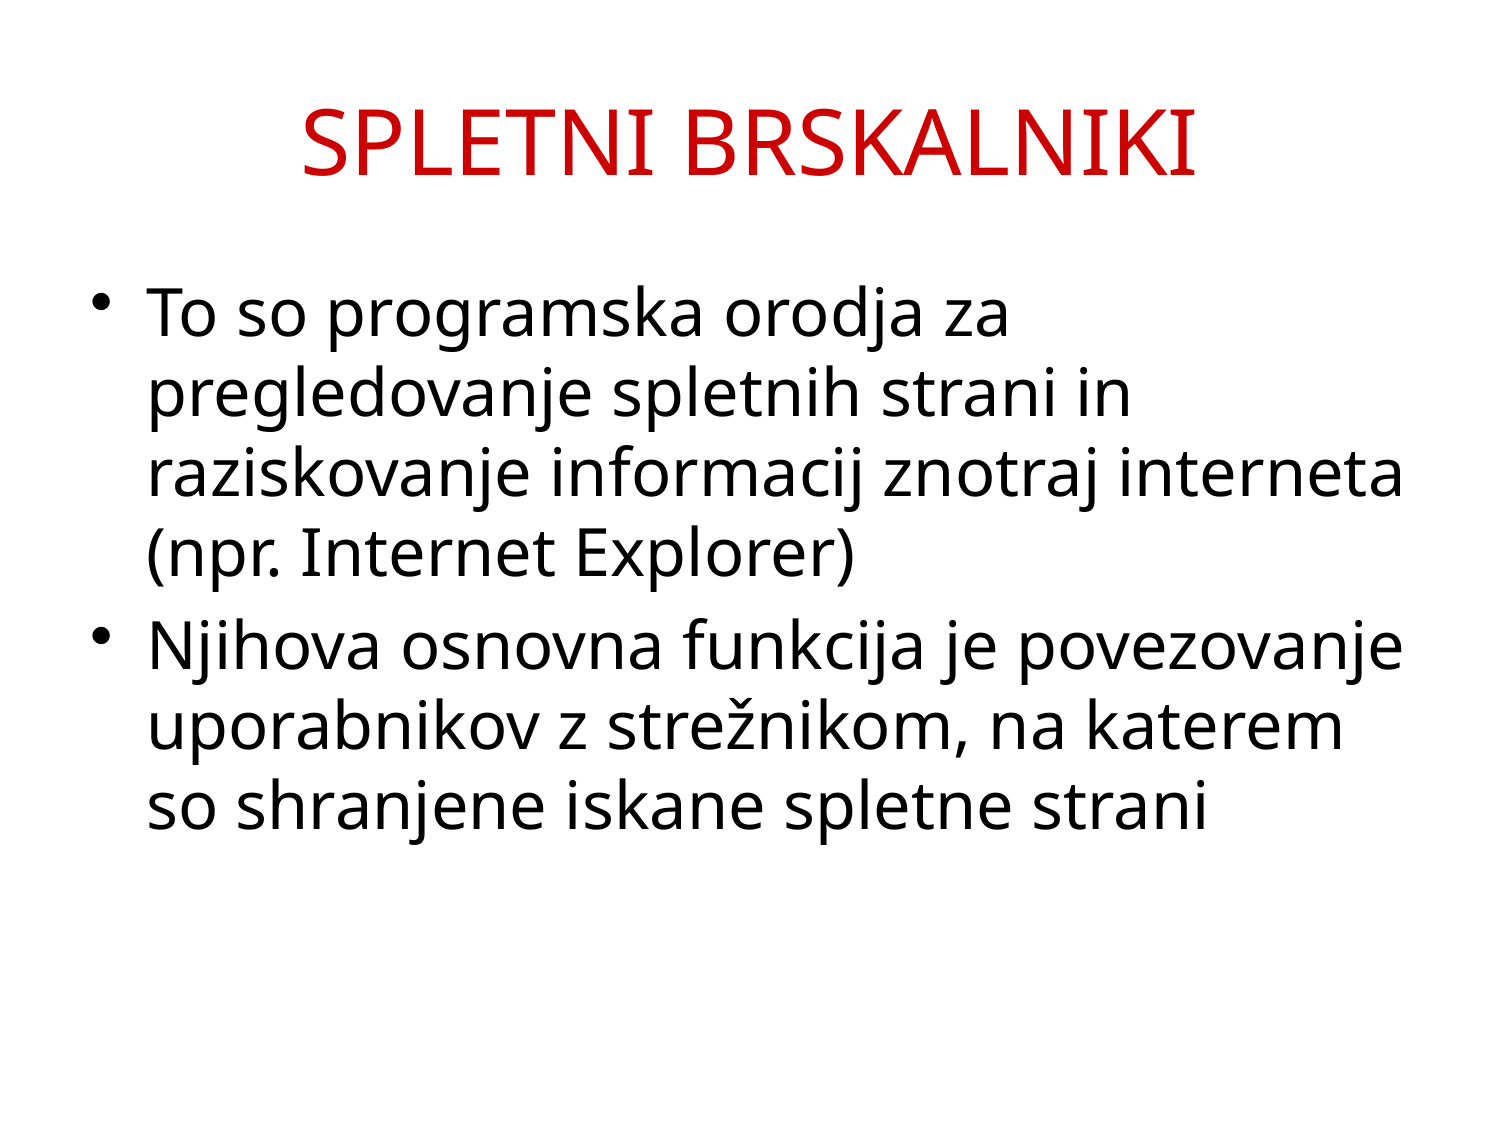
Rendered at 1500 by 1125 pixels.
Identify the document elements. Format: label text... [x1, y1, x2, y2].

title SPLETNI BRSKALNIKI [75, 45, 1425, 233]
list To so programska orodja za pregledovanje spletnih strani in raziskovanje informacij znotraj interneta (npr. Internet Explorer) Njihova osnovna funkcija je povezovanje uporabnikov z strežnikom, na katerem so shranjene iskane spletne strani [75, 262, 1425, 1005]
